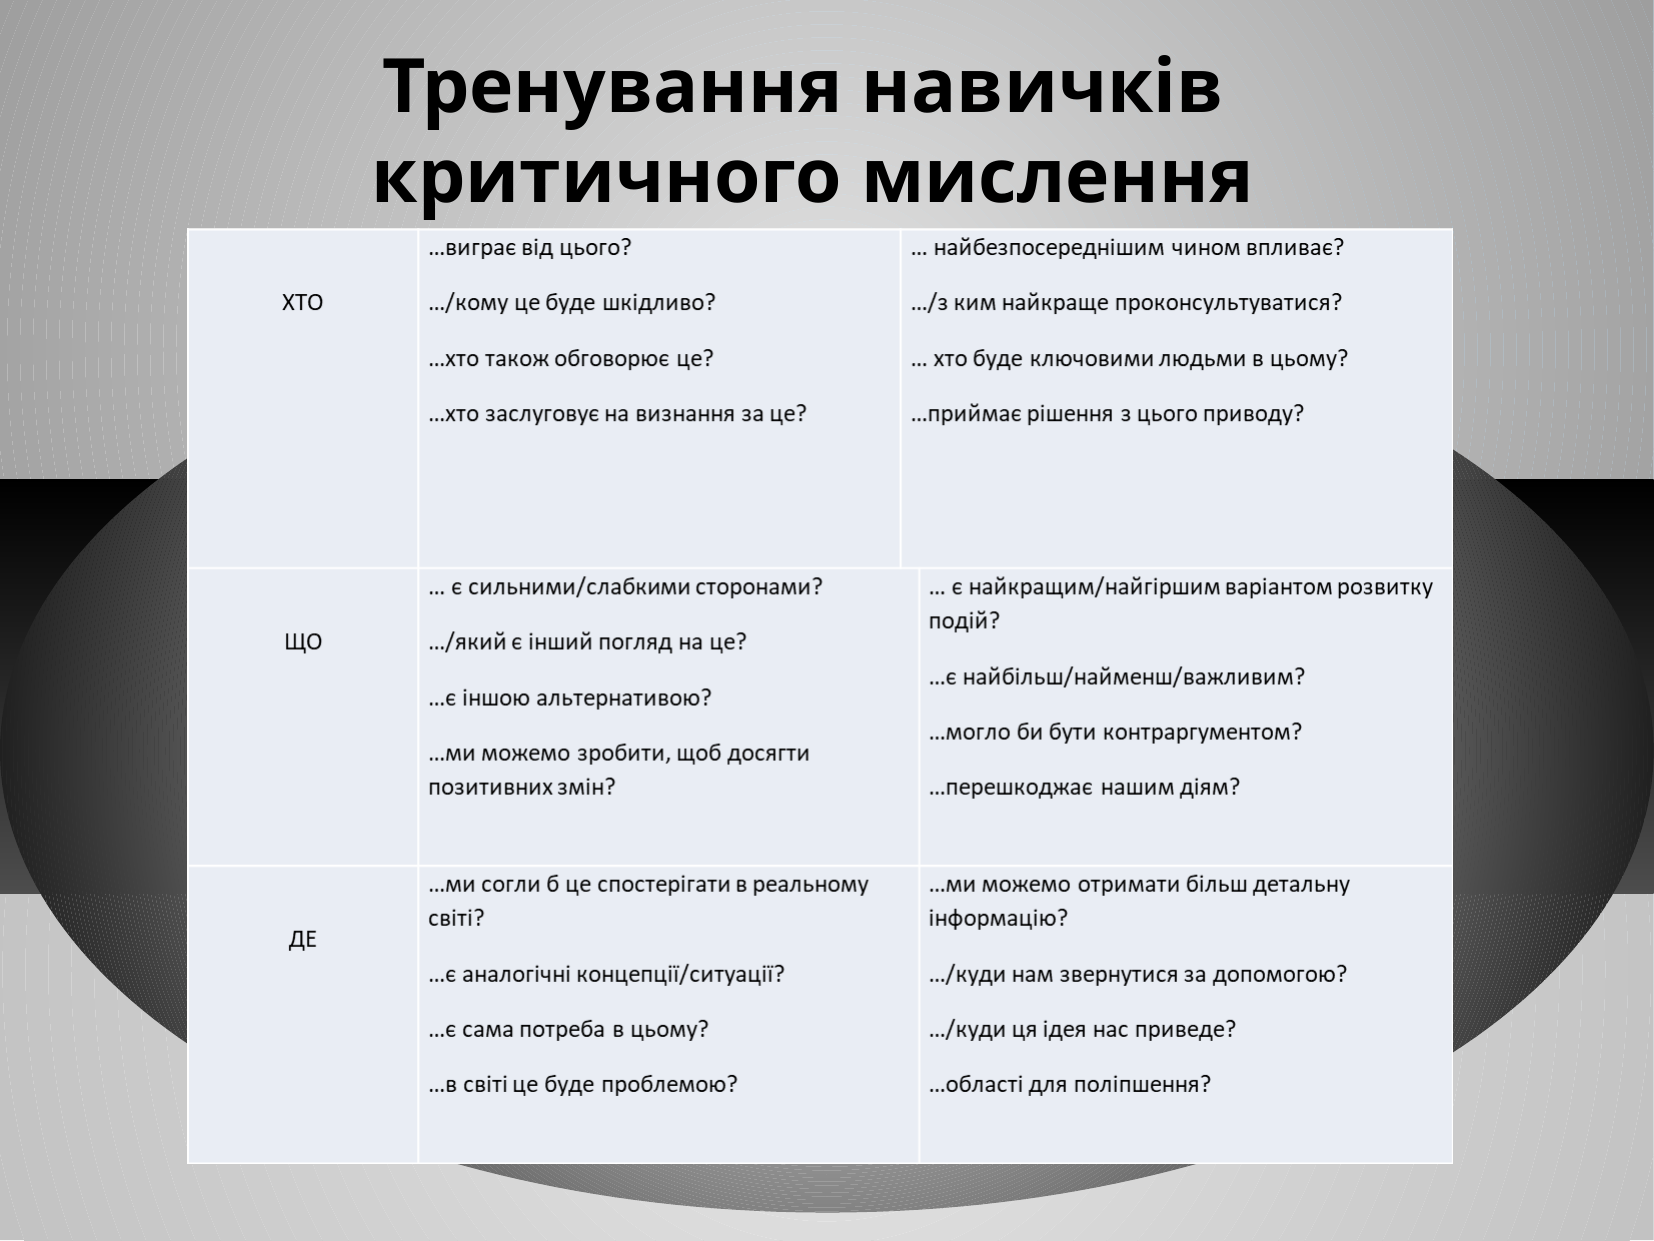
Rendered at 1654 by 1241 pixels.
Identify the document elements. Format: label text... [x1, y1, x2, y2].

title Тренування навичків критичного мислення [147, 29, 1446, 243]
picture [187, 226, 1453, 1164]
